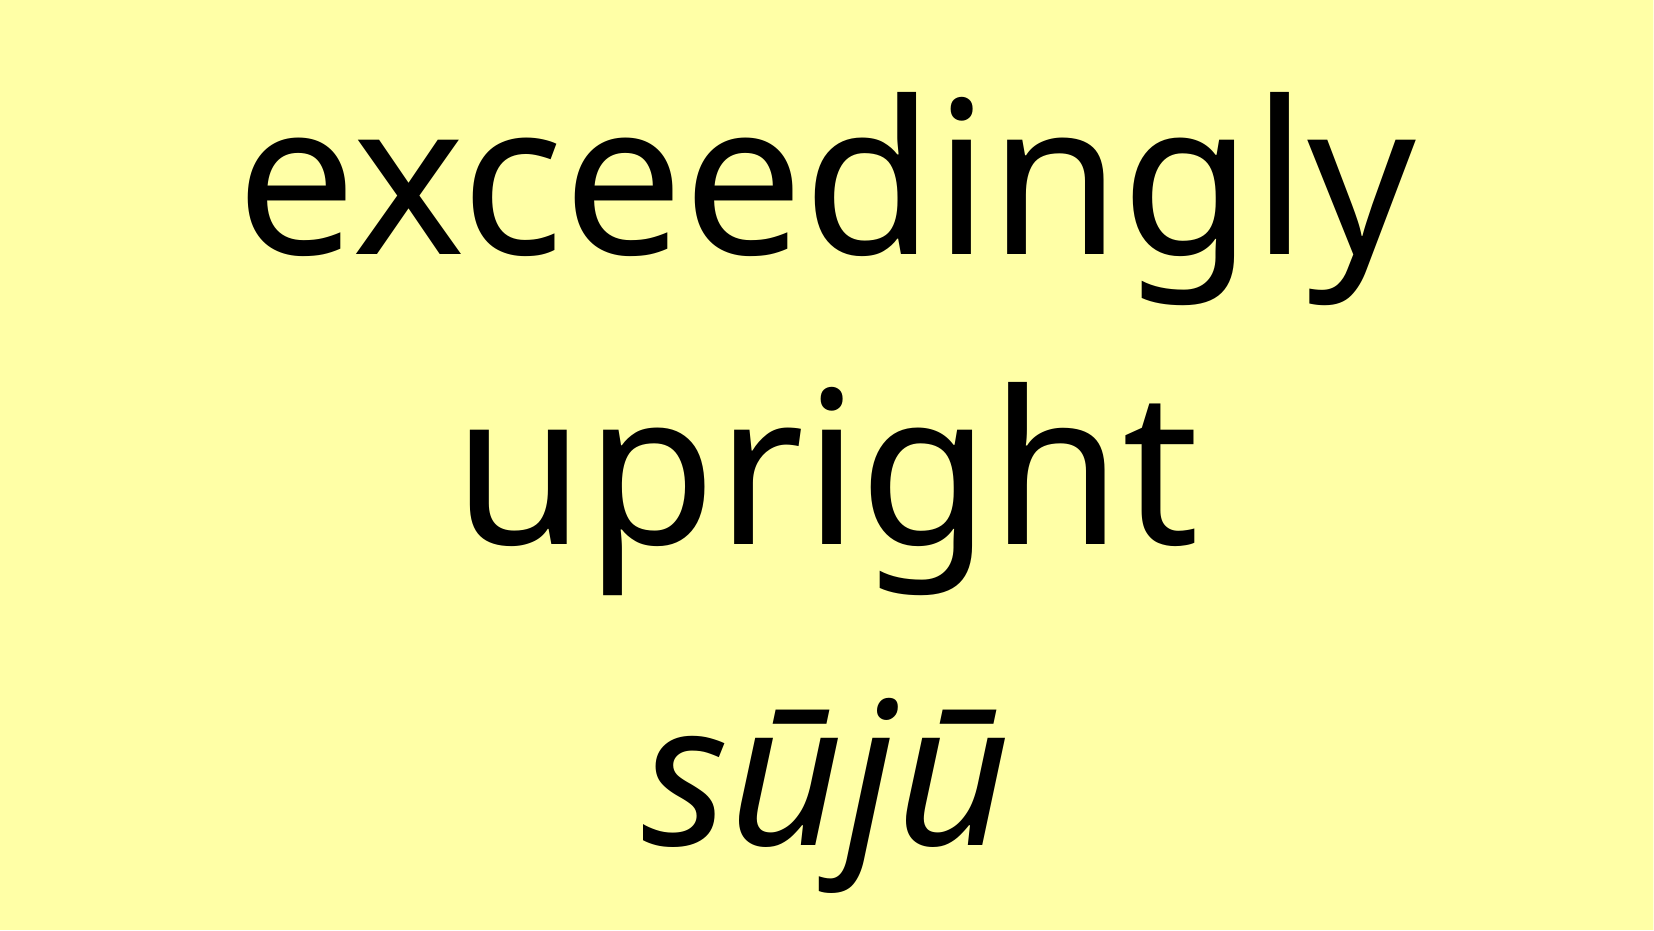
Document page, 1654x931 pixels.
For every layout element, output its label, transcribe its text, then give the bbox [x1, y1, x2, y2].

text_box exceedingly upright sūjū [168, 69, 1486, 861]
